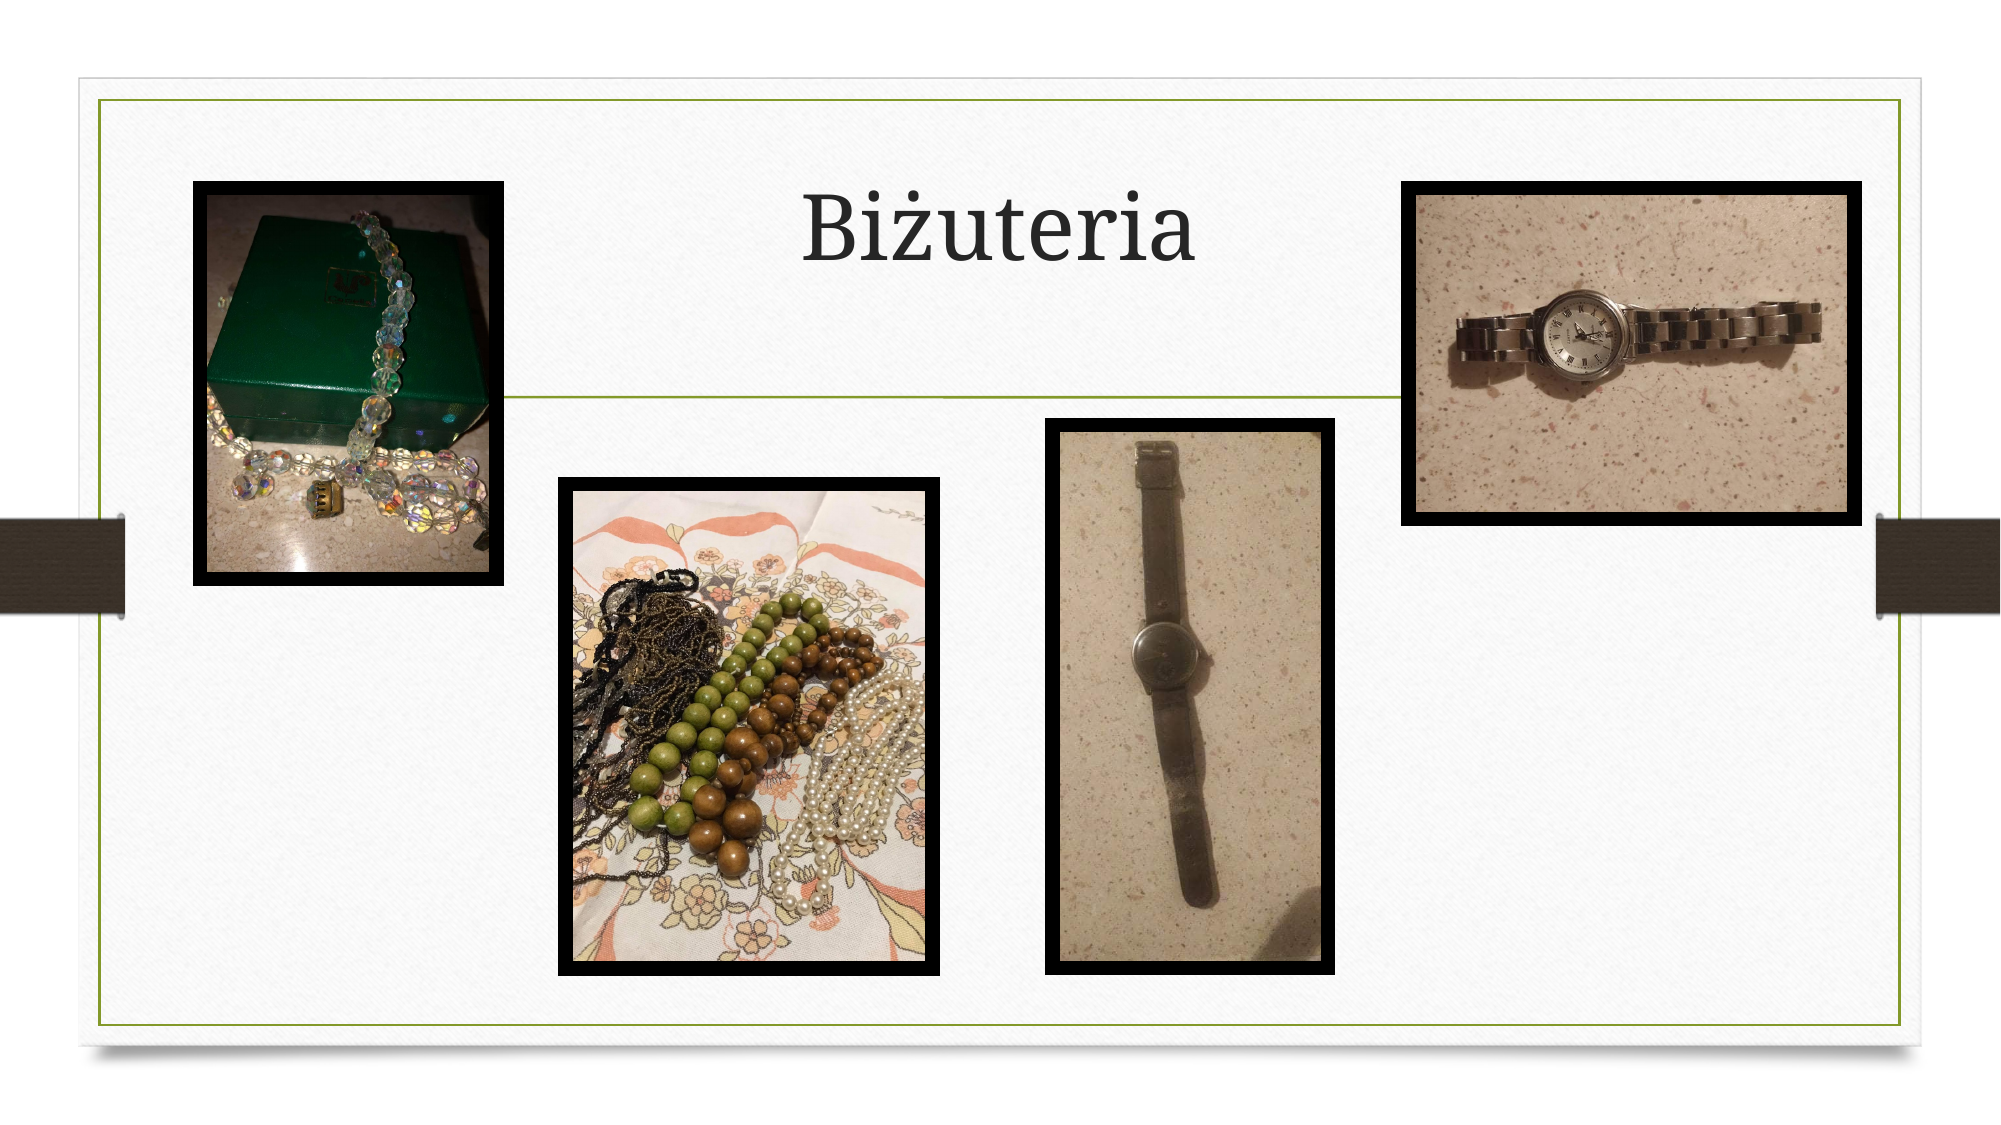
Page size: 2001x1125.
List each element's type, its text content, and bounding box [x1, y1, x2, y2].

picture [1059, 432, 1321, 961]
picture [1415, 195, 1848, 512]
picture [572, 491, 925, 961]
picture [207, 195, 490, 572]
title Biżuteria [212, 161, 1788, 375]
